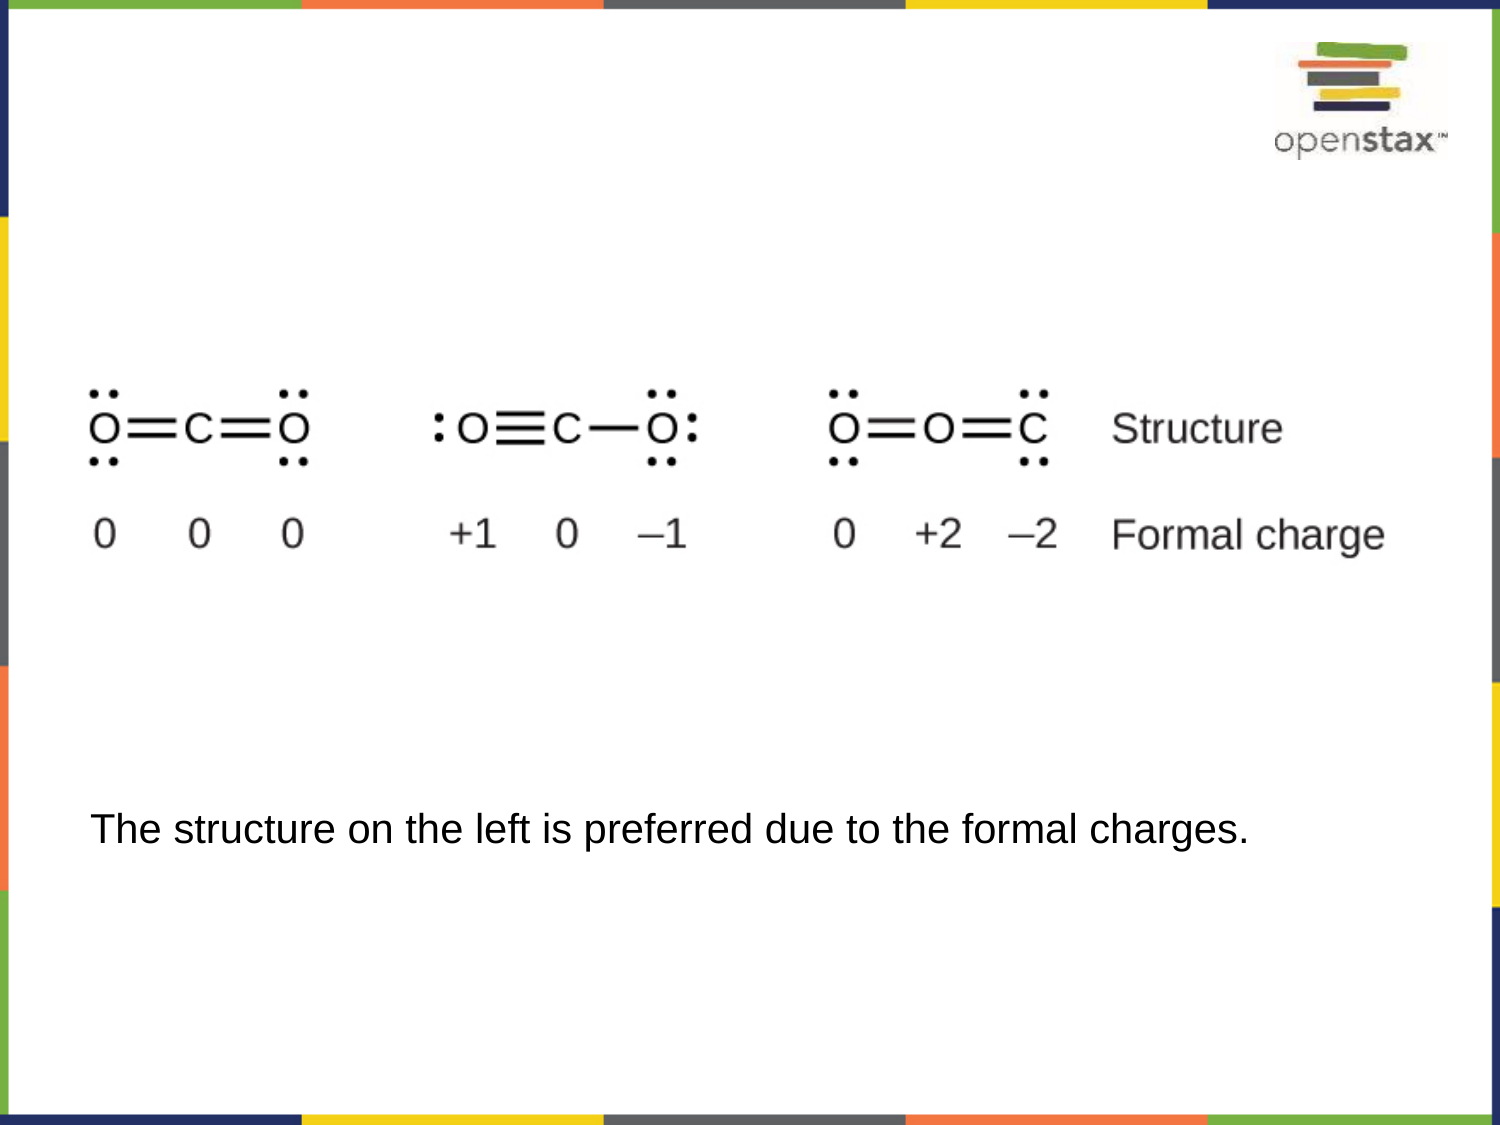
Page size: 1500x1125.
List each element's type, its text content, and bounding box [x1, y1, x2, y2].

picture [0, 0, 1500, 1125]
list The structure on the left is preferred due to the formal charges. [75, 794, 1398, 986]
